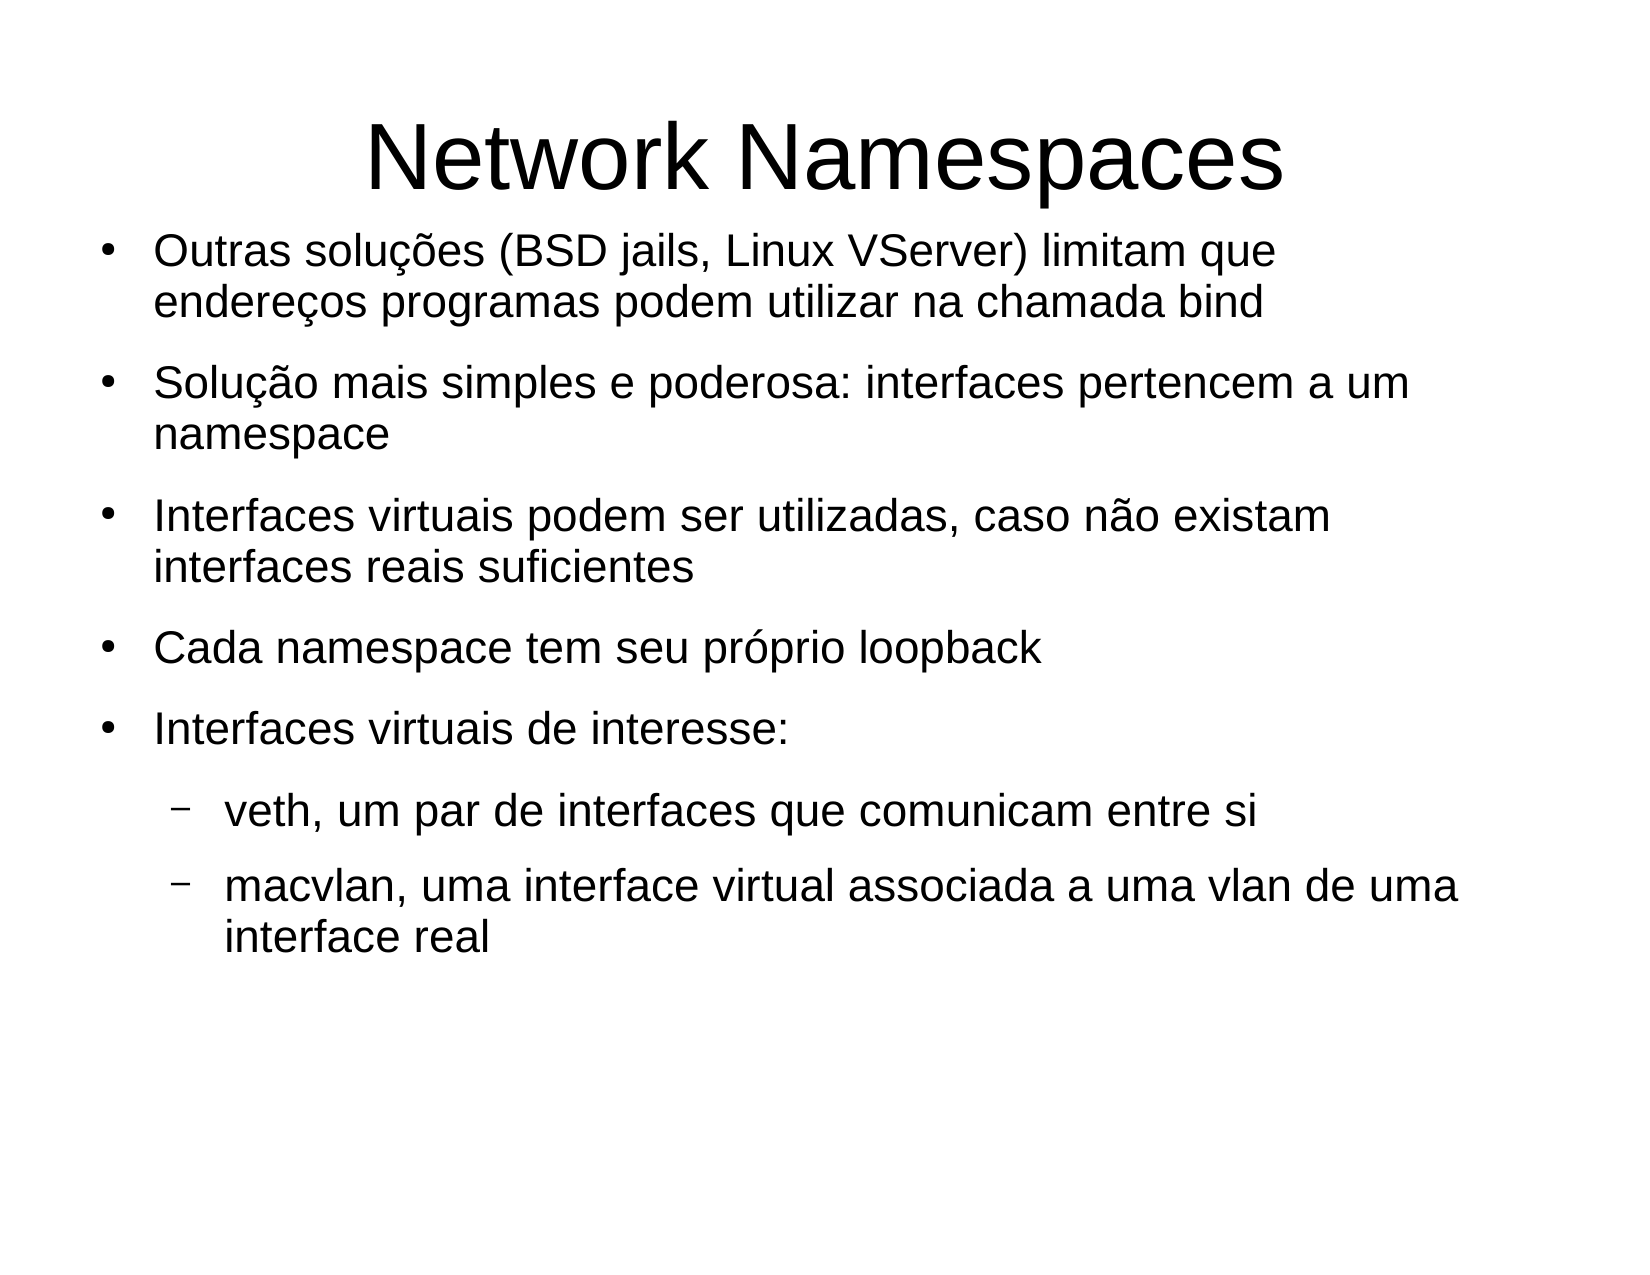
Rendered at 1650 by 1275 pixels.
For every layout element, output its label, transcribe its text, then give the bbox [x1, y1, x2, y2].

list Outras soluções (BSD jails, Linux VServer) limitam que endereços programas podem utilizar na chamada bind Solução mais simples e poderosa: interfaces pertencem a um namespace Interfaces virtuais podem ser utilizadas, caso não existam interfaces reais suficientes Cada namespace tem seu próprio loopback Interfaces virtuais de interesse: veth, um par de interfaces que comunicam entre si macvlan, uma interface virtual associada a uma vlan de uma interface real [82, 225, 1463, 1175]
title Network Namespaces [82, 50, 1568, 264]
